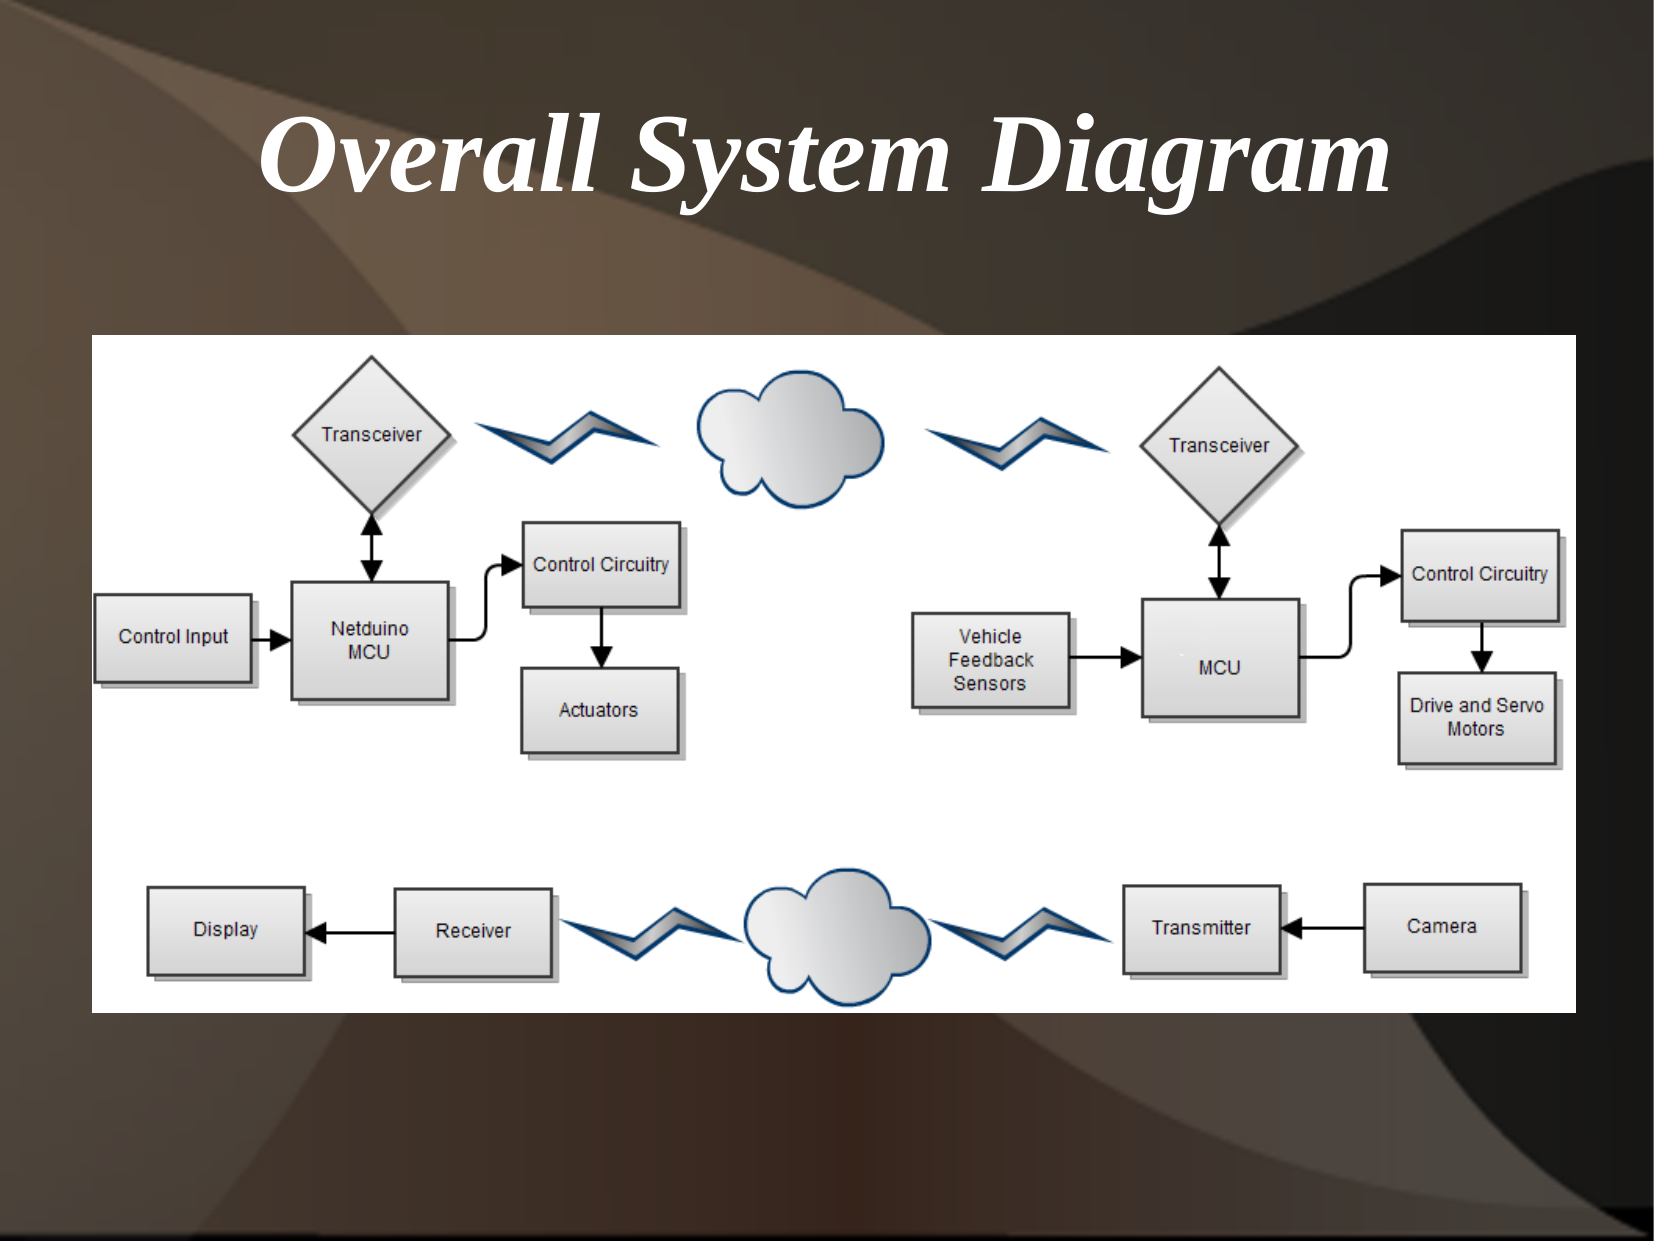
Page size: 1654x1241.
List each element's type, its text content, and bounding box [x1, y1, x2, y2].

title Overall System Diagram [82, 49, 1571, 257]
list [82, 290, 1571, 1109]
picture [0, 0, 1654, 1241]
